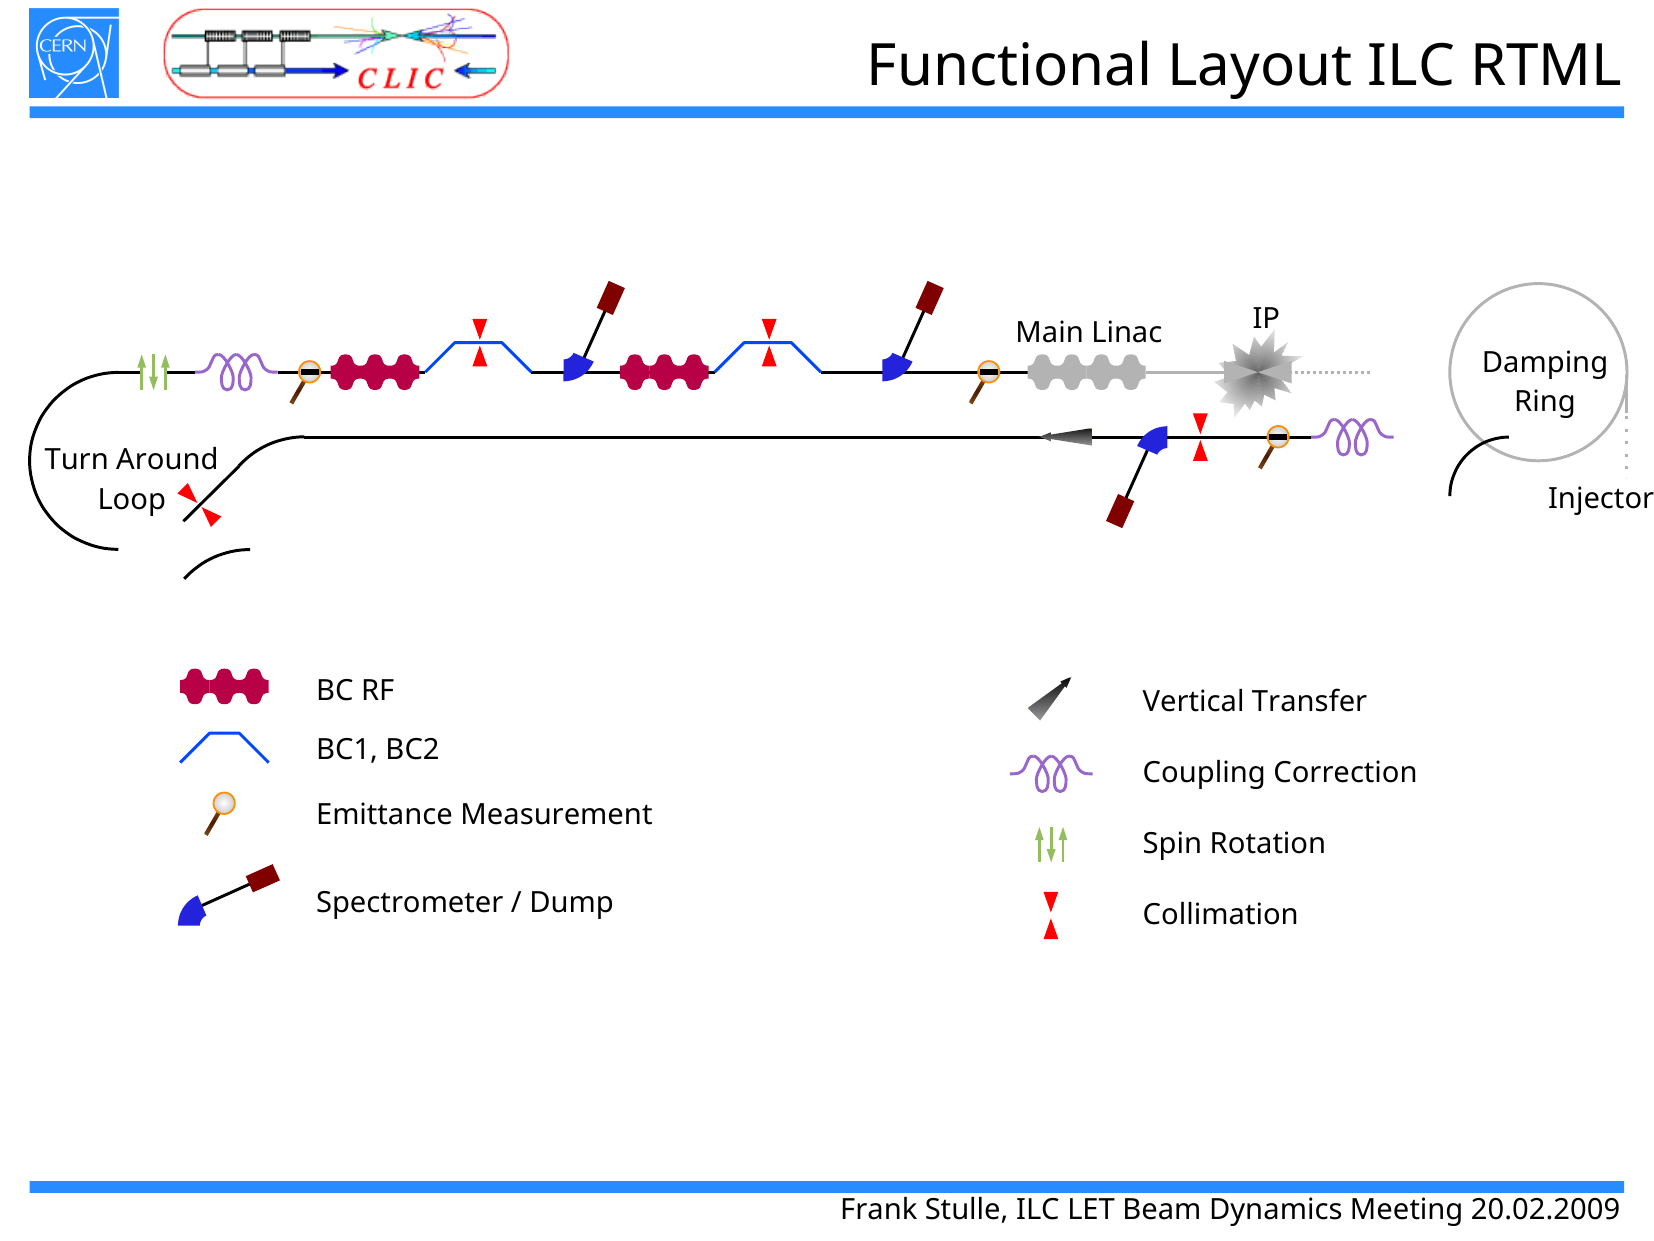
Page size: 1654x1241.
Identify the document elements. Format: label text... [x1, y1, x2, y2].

text_box Damping Ring [1467, 333, 1614, 420]
text_box Vertical Transfer [1128, 673, 1373, 724]
text_box Injector [1533, 469, 1654, 520]
text_box [1218, 362, 1224, 370]
text_box [761, 345, 777, 367]
text_box [1228, 340, 1303, 371]
text_box [1192, 413, 1208, 435]
text_box Spectrometer / Dump [301, 874, 610, 925]
text_box [761, 318, 777, 340]
picture [159, 4, 210, 106]
text_box [1027, 676, 1072, 721]
text_box [1027, 354, 1146, 390]
text_box [201, 507, 222, 528]
text_box Collimation [1127, 885, 1303, 937]
text_box [596, 280, 625, 316]
text_box Turn Around Loop [29, 431, 223, 518]
text_box [1106, 493, 1135, 529]
text_box [204, 792, 235, 836]
text_box Emittance Measurement [301, 785, 649, 836]
text_box IP [1237, 289, 1296, 340]
text_box [563, 352, 594, 382]
text_box Main Linac [1000, 303, 1172, 354]
text_box [1137, 426, 1168, 455]
text_box BC RF [301, 661, 419, 712]
text_box [1043, 891, 1059, 913]
text_box [1043, 918, 1059, 940]
text_box [882, 352, 913, 382]
text_box [1192, 440, 1208, 461]
text_box [1258, 426, 1289, 470]
text_box [1214, 373, 1292, 418]
text_box Coupling Correction [1128, 744, 1417, 795]
text_box [330, 354, 420, 390]
text_box BC1, BC2 [301, 720, 461, 771]
text_box Spin Rotation [1127, 815, 1334, 866]
text_box [620, 354, 709, 390]
text_box [289, 361, 321, 405]
title Functional Layout ILC RTML [210, 0, 1623, 184]
text_box [177, 483, 198, 503]
picture [29, 8, 119, 98]
text_box [245, 864, 280, 893]
text_box [1039, 427, 1093, 446]
text_box [180, 668, 269, 705]
text_box [177, 895, 207, 926]
text_box [472, 345, 488, 367]
text_box [968, 361, 1000, 405]
text_box [915, 280, 944, 316]
text_box [472, 318, 488, 340]
